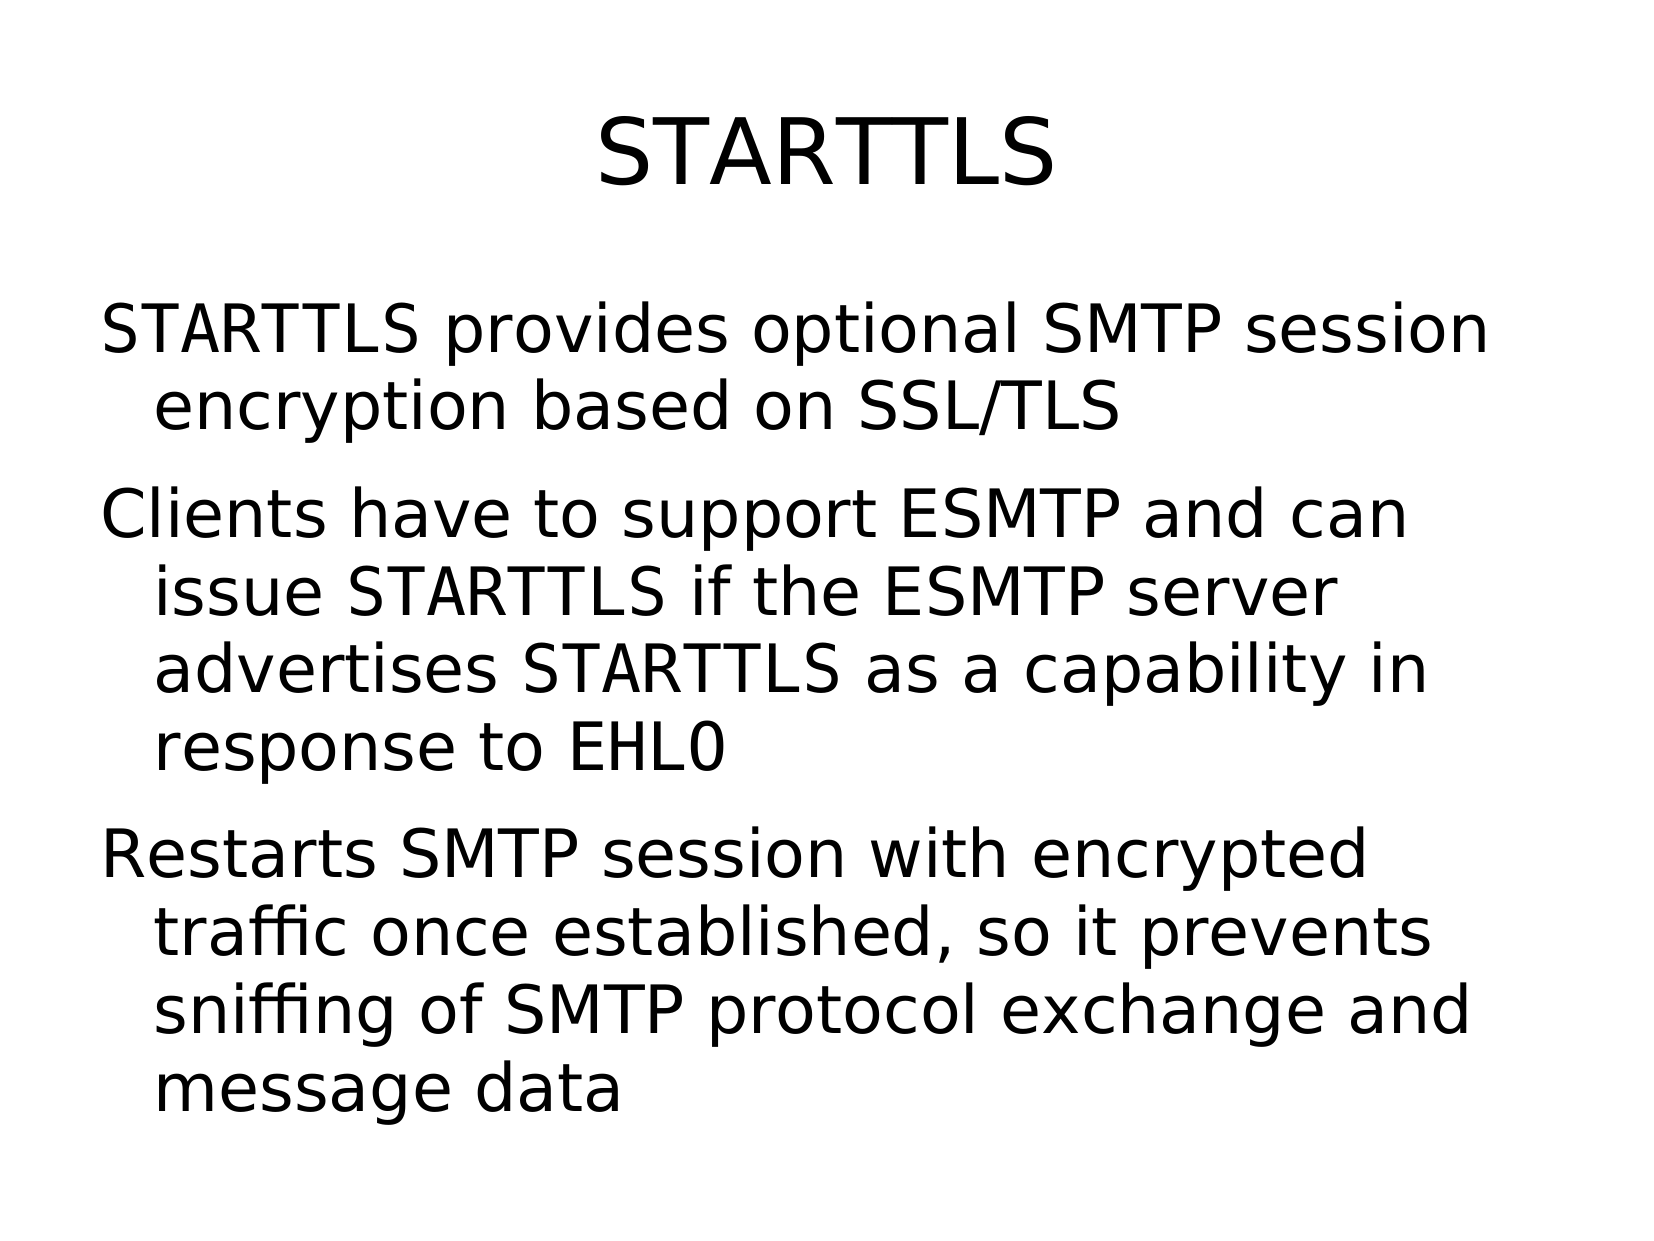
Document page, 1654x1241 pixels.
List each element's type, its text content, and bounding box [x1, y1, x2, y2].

list STARTTLS provides optional SMTP session encryption based on SSL/TLS Clients have to support ESMTP and can issue STARTTLS if the ESMTP server advertises STARTTLS as a capability in response to EHLO Restarts SMTP session with encrypted traffic once established, so it prevents sniffing of SMTP protocol exchange and message data [82, 290, 1571, 1128]
title STARTTLS [82, 56, 1571, 250]
